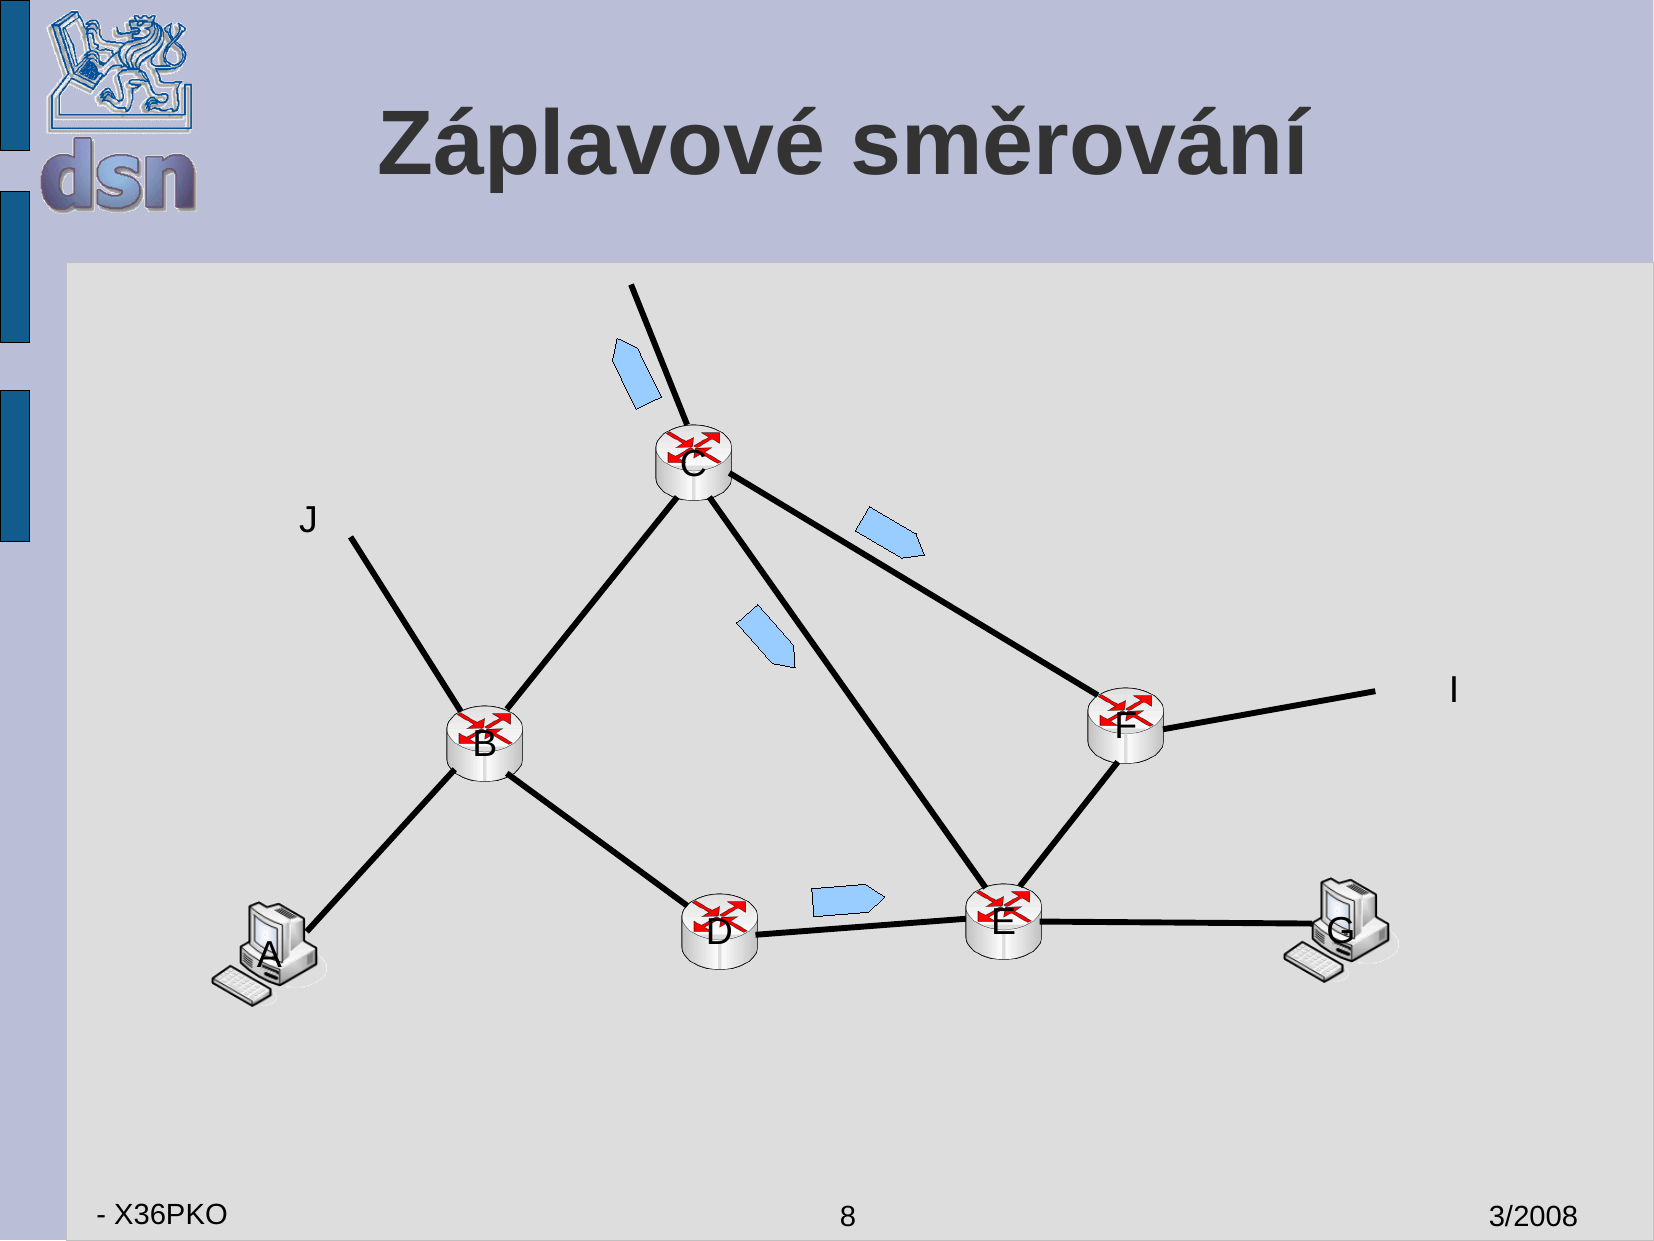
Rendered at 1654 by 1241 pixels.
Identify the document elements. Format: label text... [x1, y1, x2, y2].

text_box [612, 338, 662, 410]
picture [965, 883, 1042, 960]
text_box J [284, 490, 333, 548]
text_box I [1434, 661, 1475, 718]
text_box [811, 884, 885, 917]
picture [681, 893, 758, 970]
picture [10, 10, 223, 230]
picture [211, 901, 327, 1007]
picture [446, 705, 523, 782]
title Záplavové směrování [210, 39, 1478, 247]
text_box [855, 506, 925, 559]
picture [1087, 687, 1164, 764]
picture [655, 424, 732, 501]
text_box [736, 604, 796, 668]
picture [1283, 877, 1399, 984]
